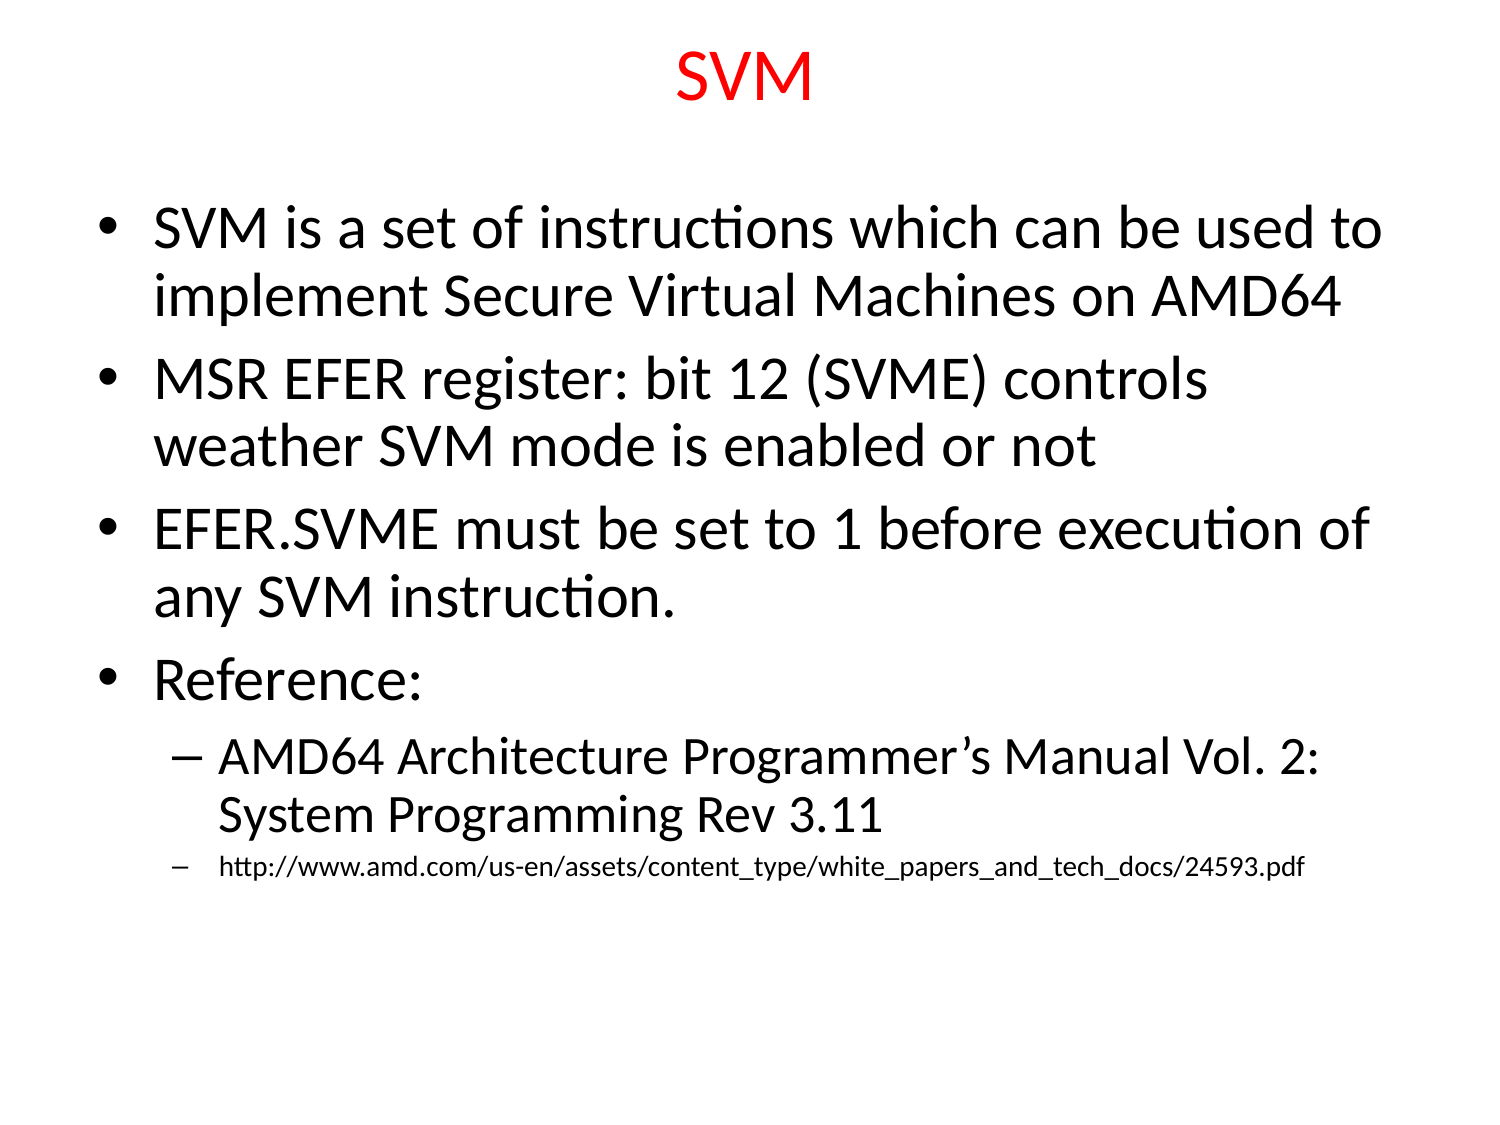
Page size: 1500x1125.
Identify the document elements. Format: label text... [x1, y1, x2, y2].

list SVM is a set of instructions which can be used to implement Secure Virtual Machines on AMD64 MSR EFER register: bit 12 (SVME) controls weather SVM mode is enabled or not EFER.SVME must be set to 1 before execution of any SVM instruction. Reference: AMD64 Architecture Programmer’s Manual Vol. 2: System Programming Rev 3.11 http://www.amd.com/us-en/assets/content_type/white_papers_and_tech_docs/24593.pdf [82, 187, 1433, 997]
title SVM [70, 0, 1421, 141]
